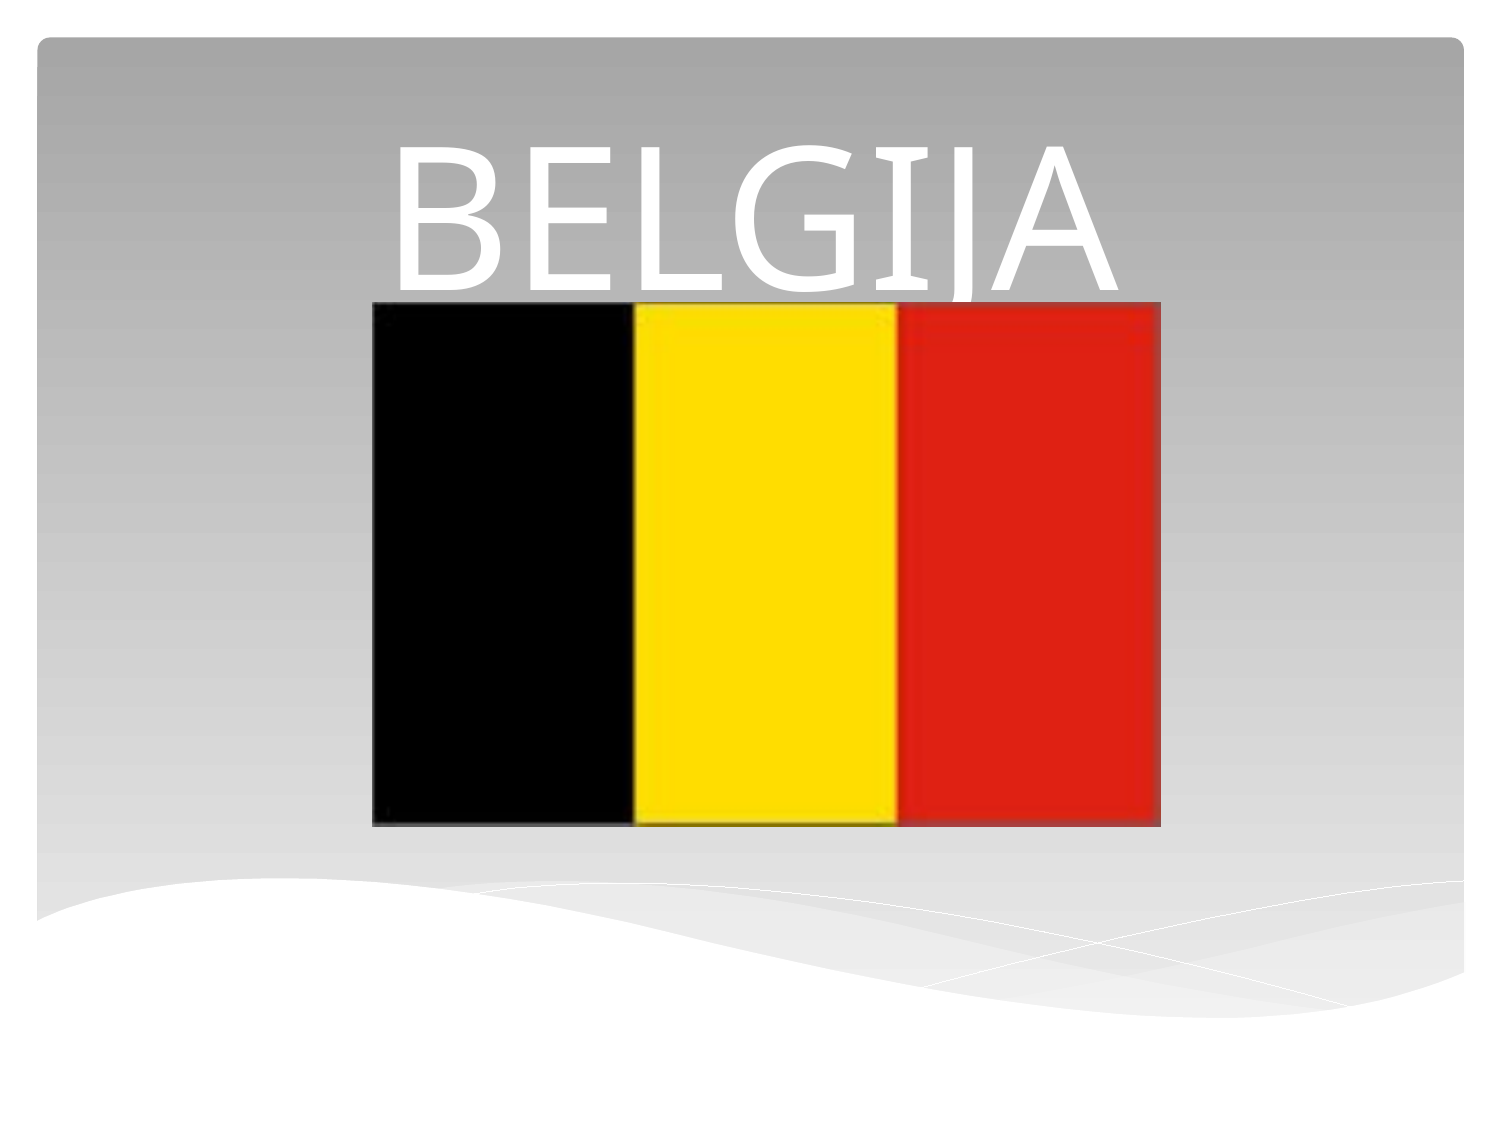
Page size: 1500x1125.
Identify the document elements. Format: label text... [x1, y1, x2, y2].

subtitle [225, 893, 1275, 1000]
title BELGIJA [112, 31, 1388, 338]
picture [372, 302, 1161, 827]
